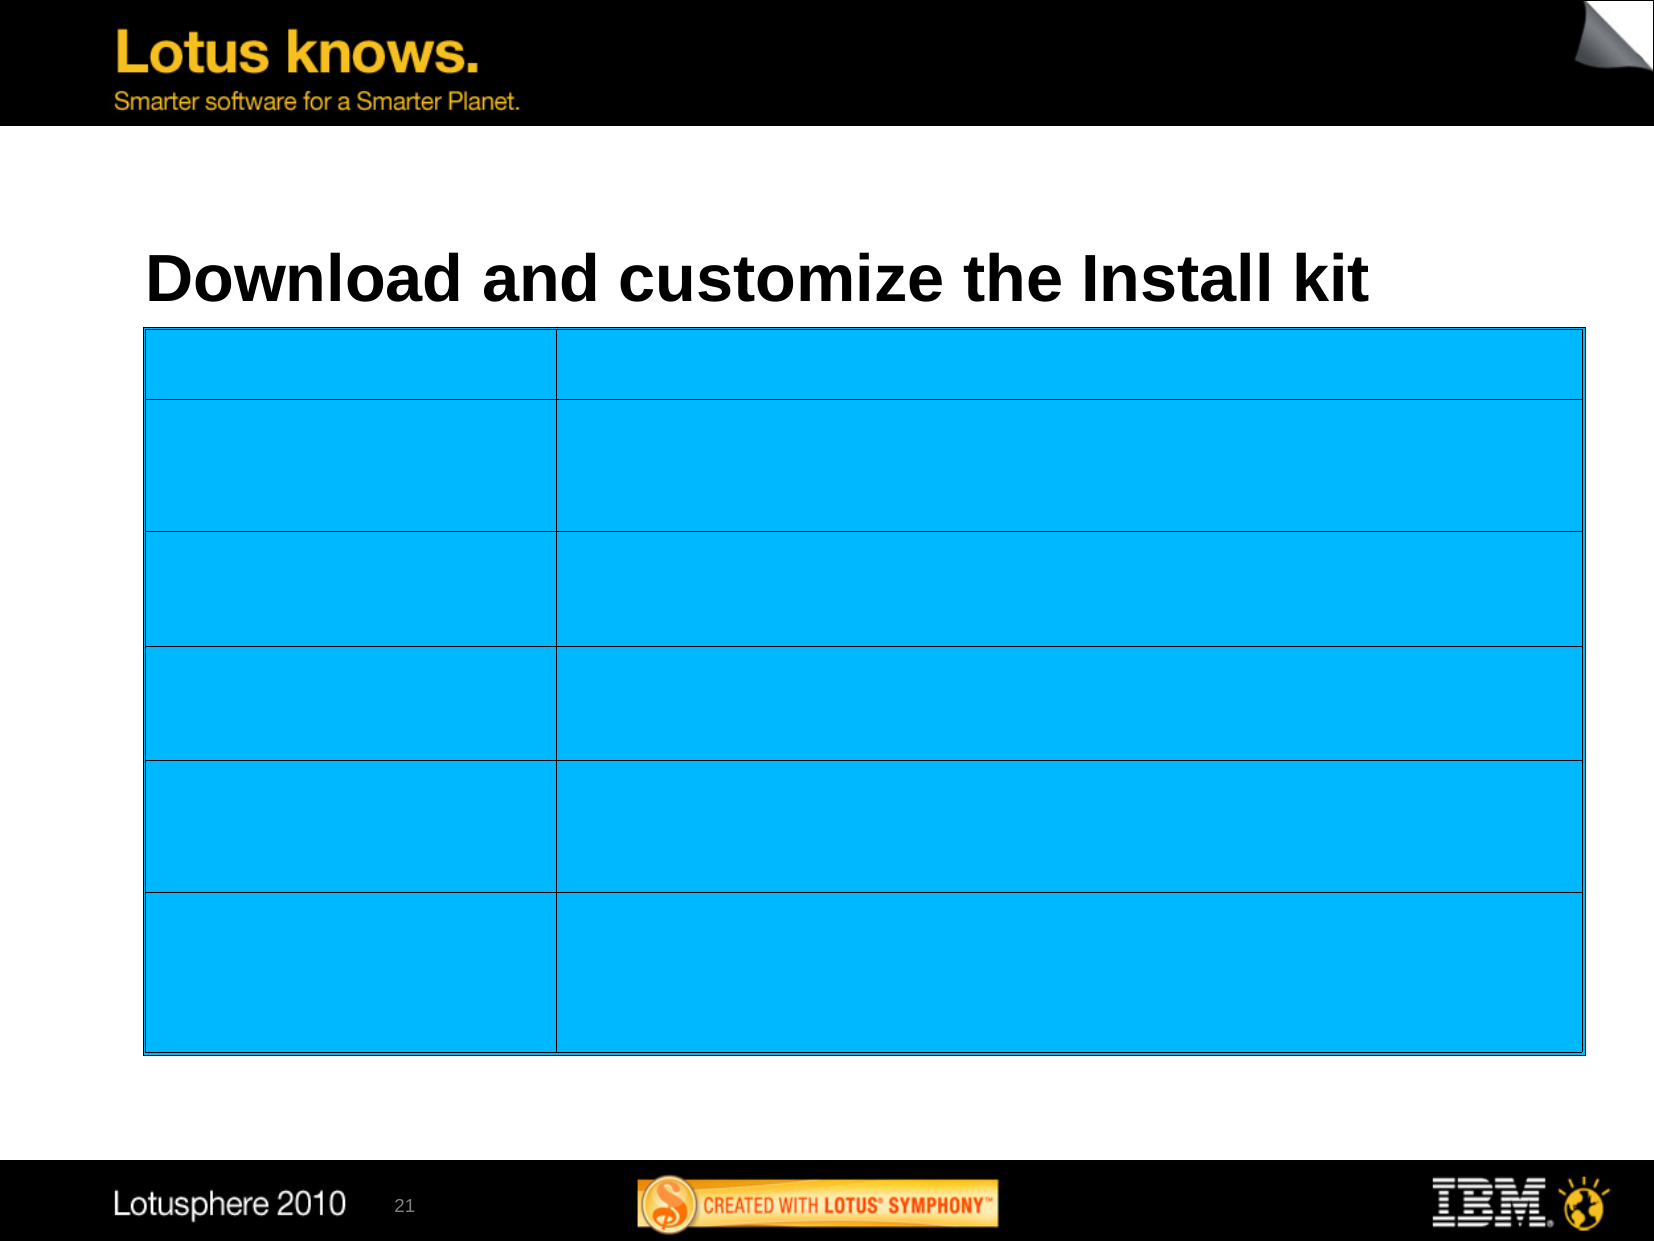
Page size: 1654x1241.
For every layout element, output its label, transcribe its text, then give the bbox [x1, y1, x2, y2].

title Download and customize the Install kit [145, 144, 1513, 316]
chart [143, 327, 1586, 1056]
picture [1, 1, 1653, 125]
picture [1, 1161, 1653, 1241]
